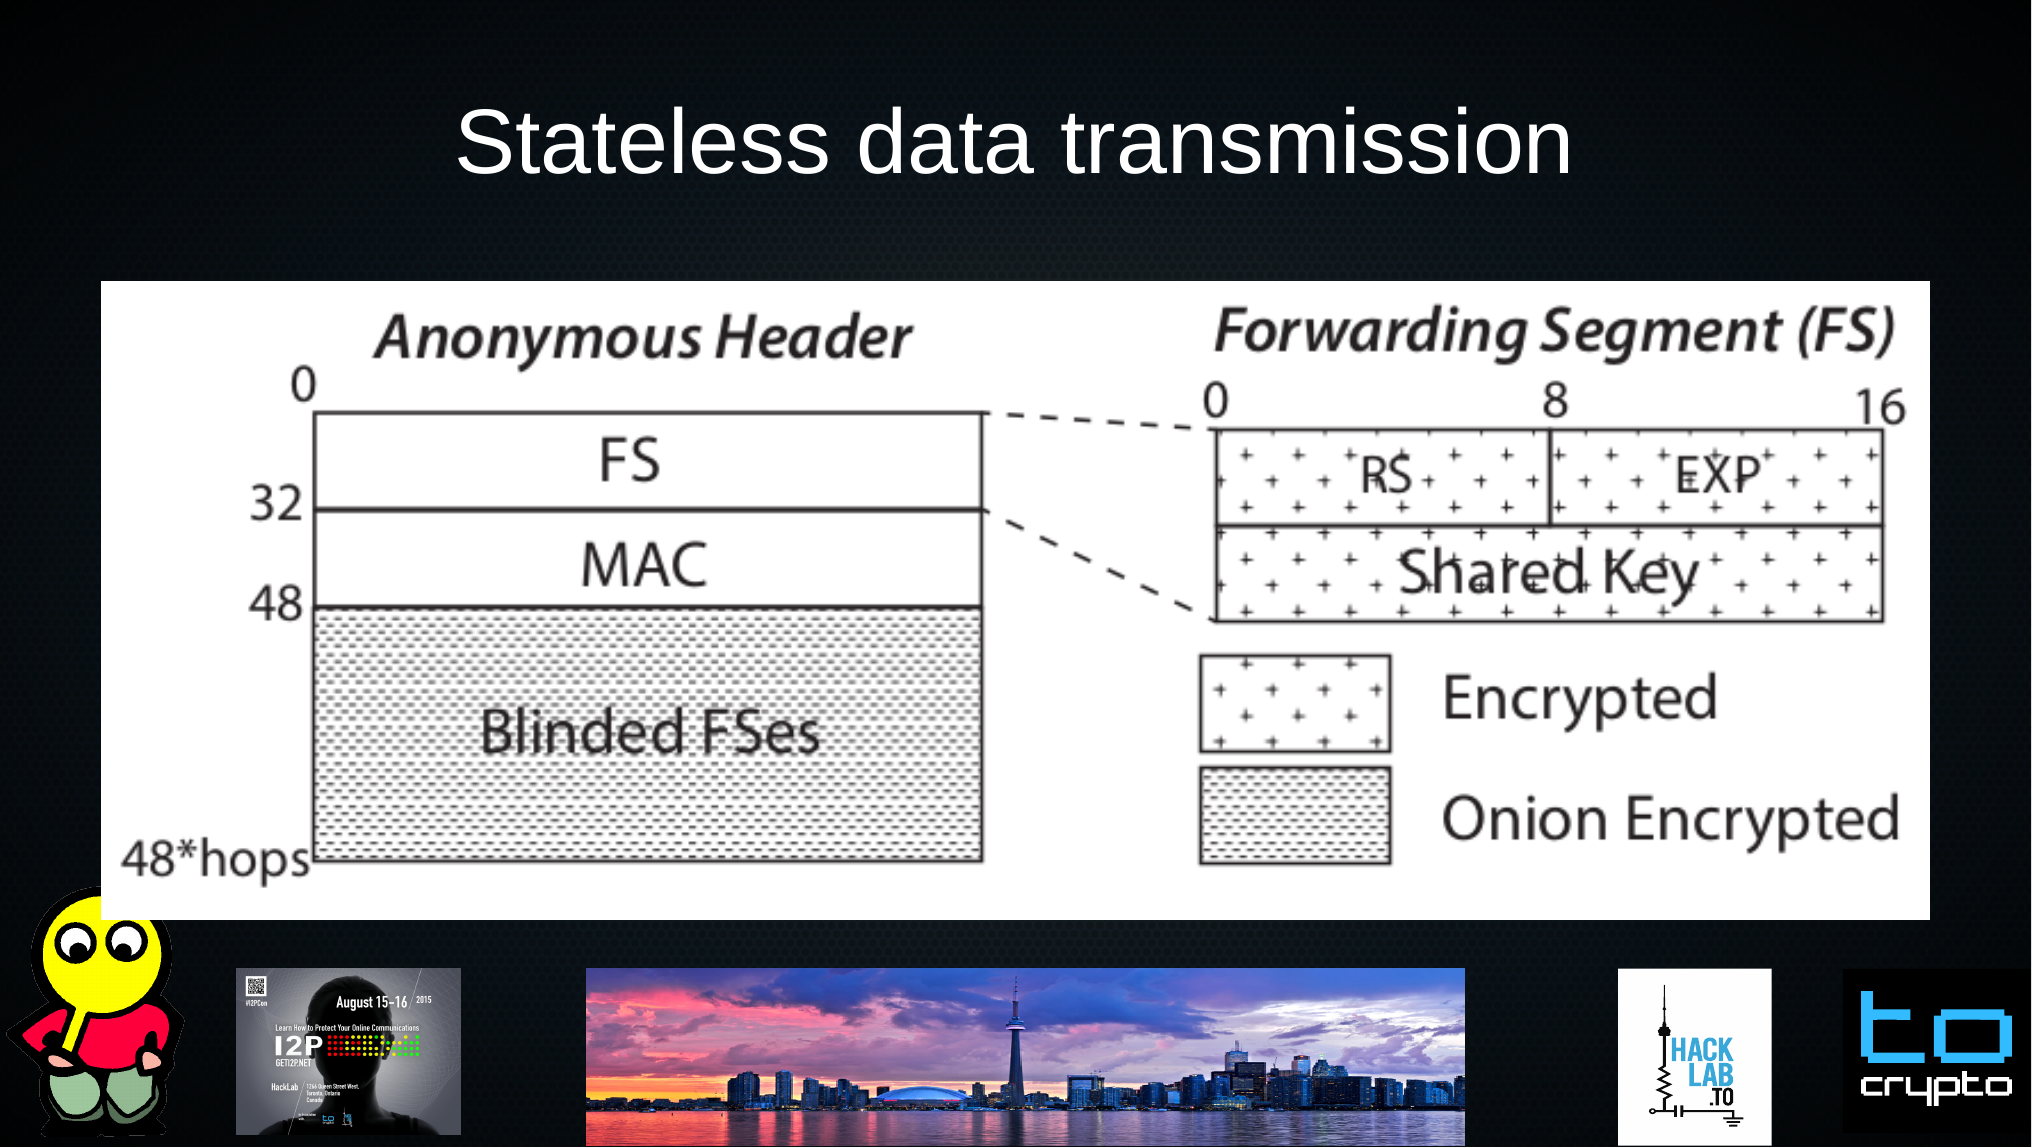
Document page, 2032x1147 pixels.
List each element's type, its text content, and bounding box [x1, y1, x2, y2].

title Stateless data transmission [101, 45, 1930, 237]
picture [0, 0, 2032, 1147]
